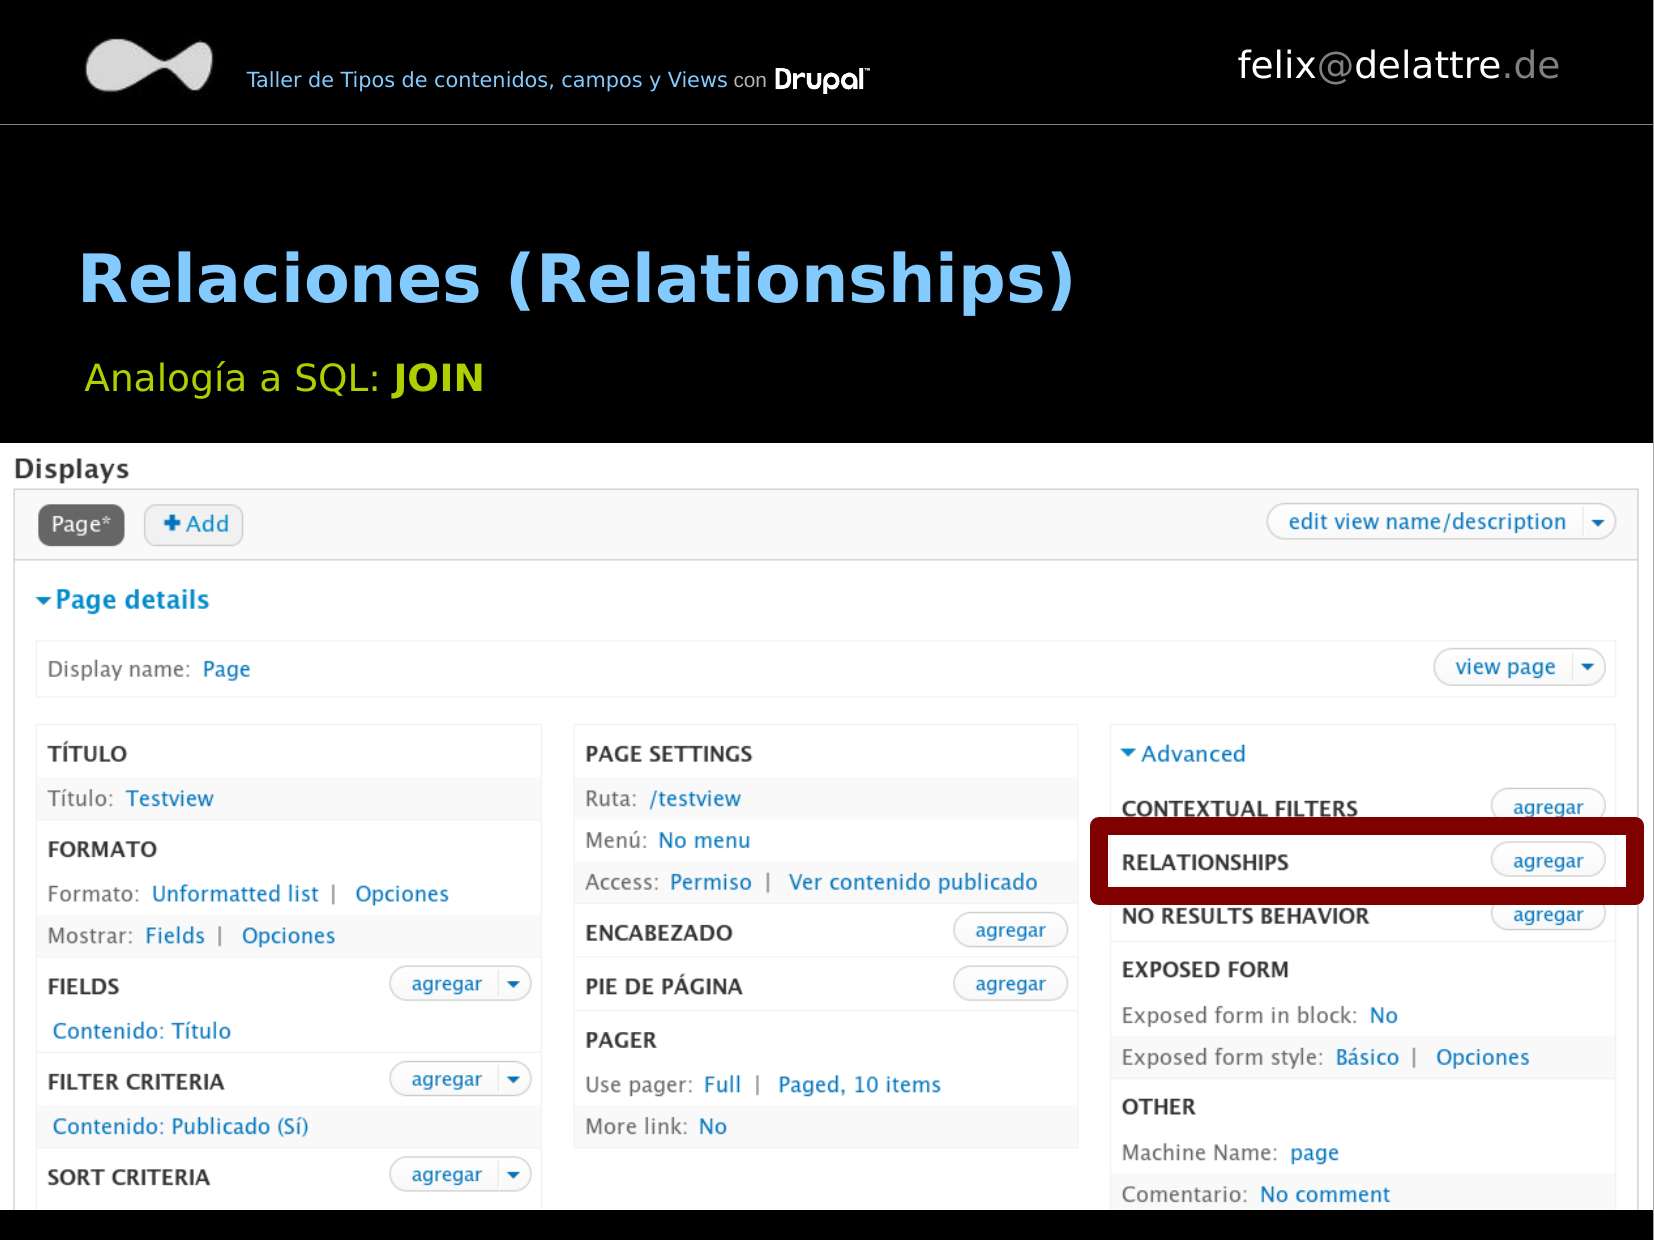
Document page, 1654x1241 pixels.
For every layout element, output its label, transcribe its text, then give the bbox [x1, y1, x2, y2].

text_box Relaciones (Relationships) [53, 224, 1102, 336]
text_box Analogía a SQL: JOIN [69, 349, 500, 408]
picture [62, 31, 229, 104]
picture [0, 443, 1653, 1210]
